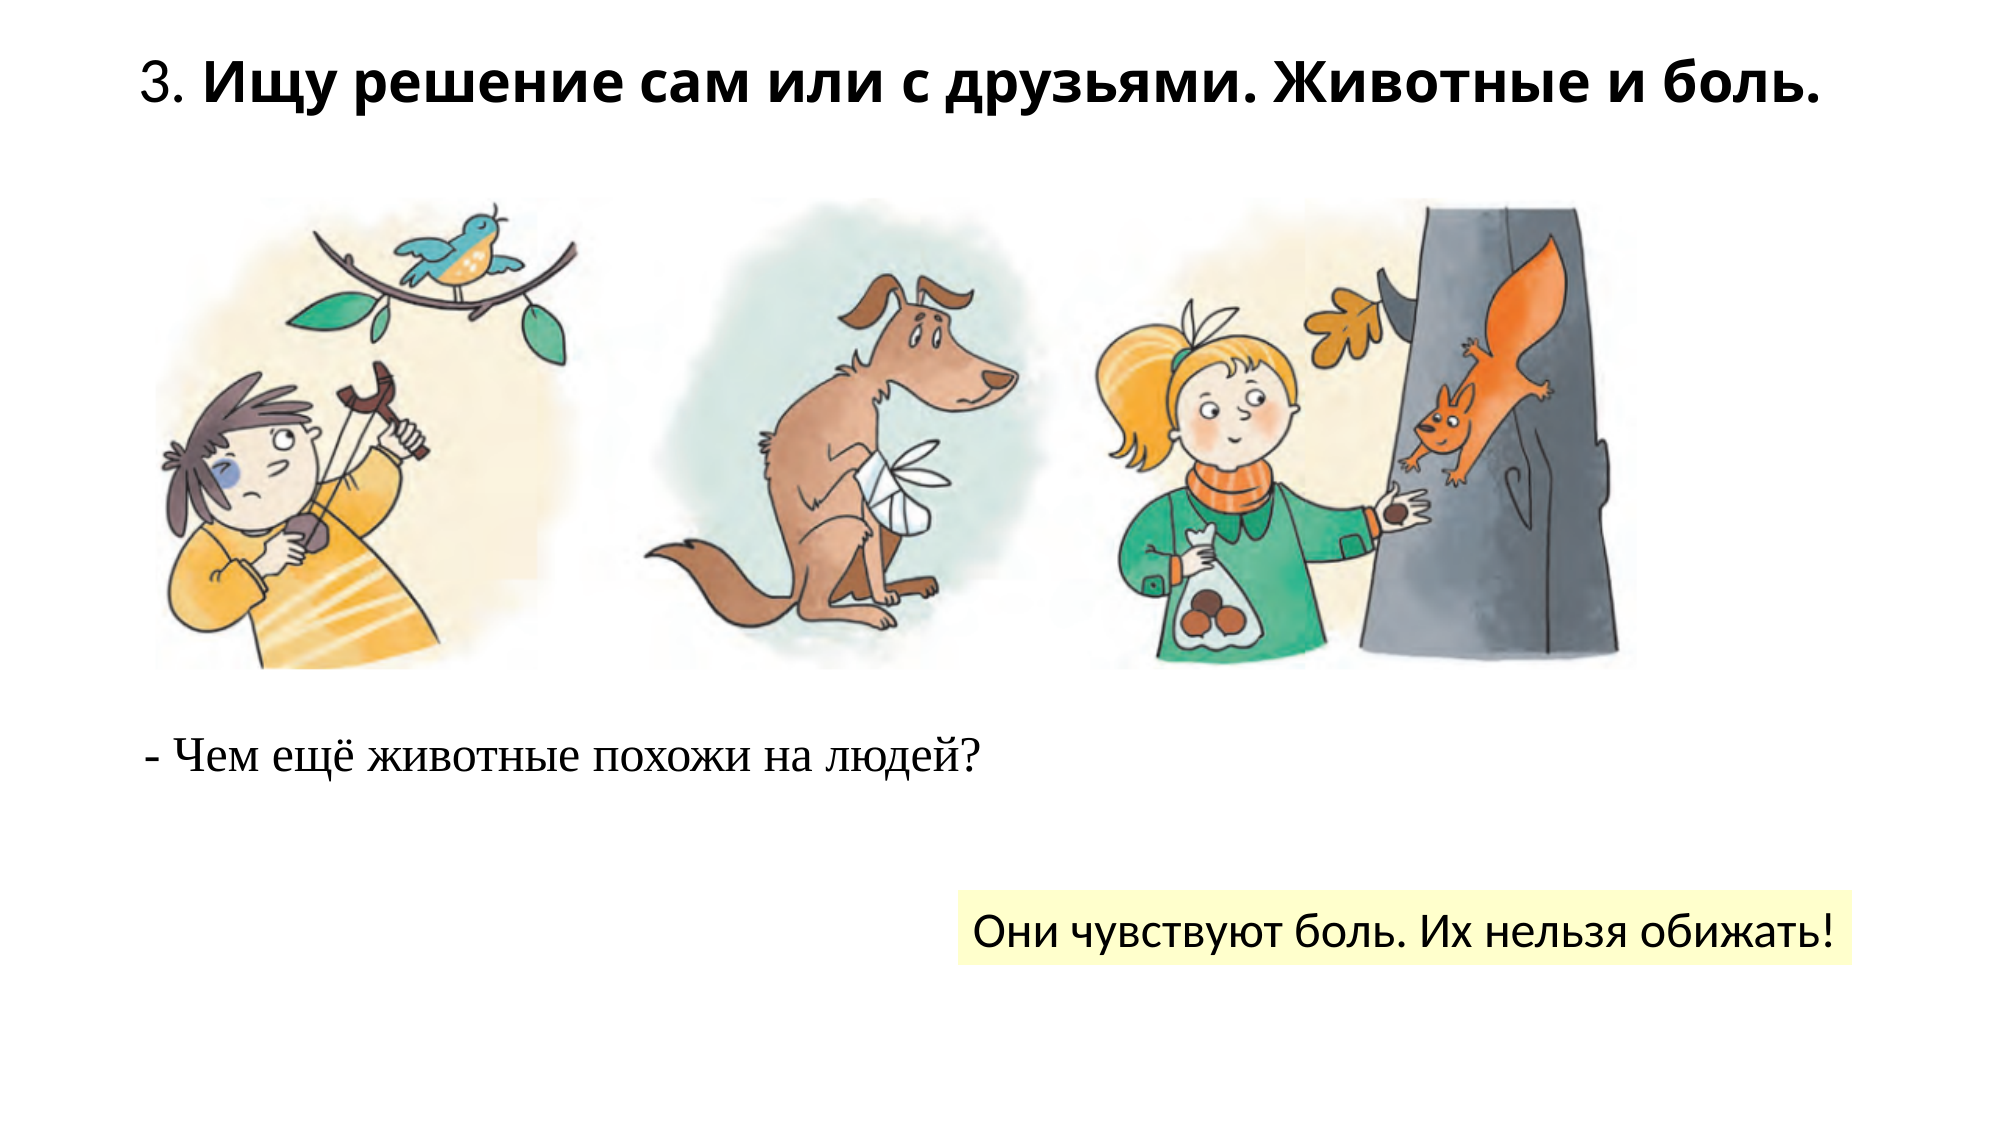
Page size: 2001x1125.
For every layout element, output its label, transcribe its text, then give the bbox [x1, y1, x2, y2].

text_box - Чем ещё животные похожи на людей? [128, 720, 1415, 832]
picture [128, 150, 1690, 682]
title 3. Ищу решение сам или с друзьями. Животные и боль. [123, 38, 1849, 125]
text_box Они чувствуют боль. Их нельзя обижать! [958, 890, 1852, 965]
